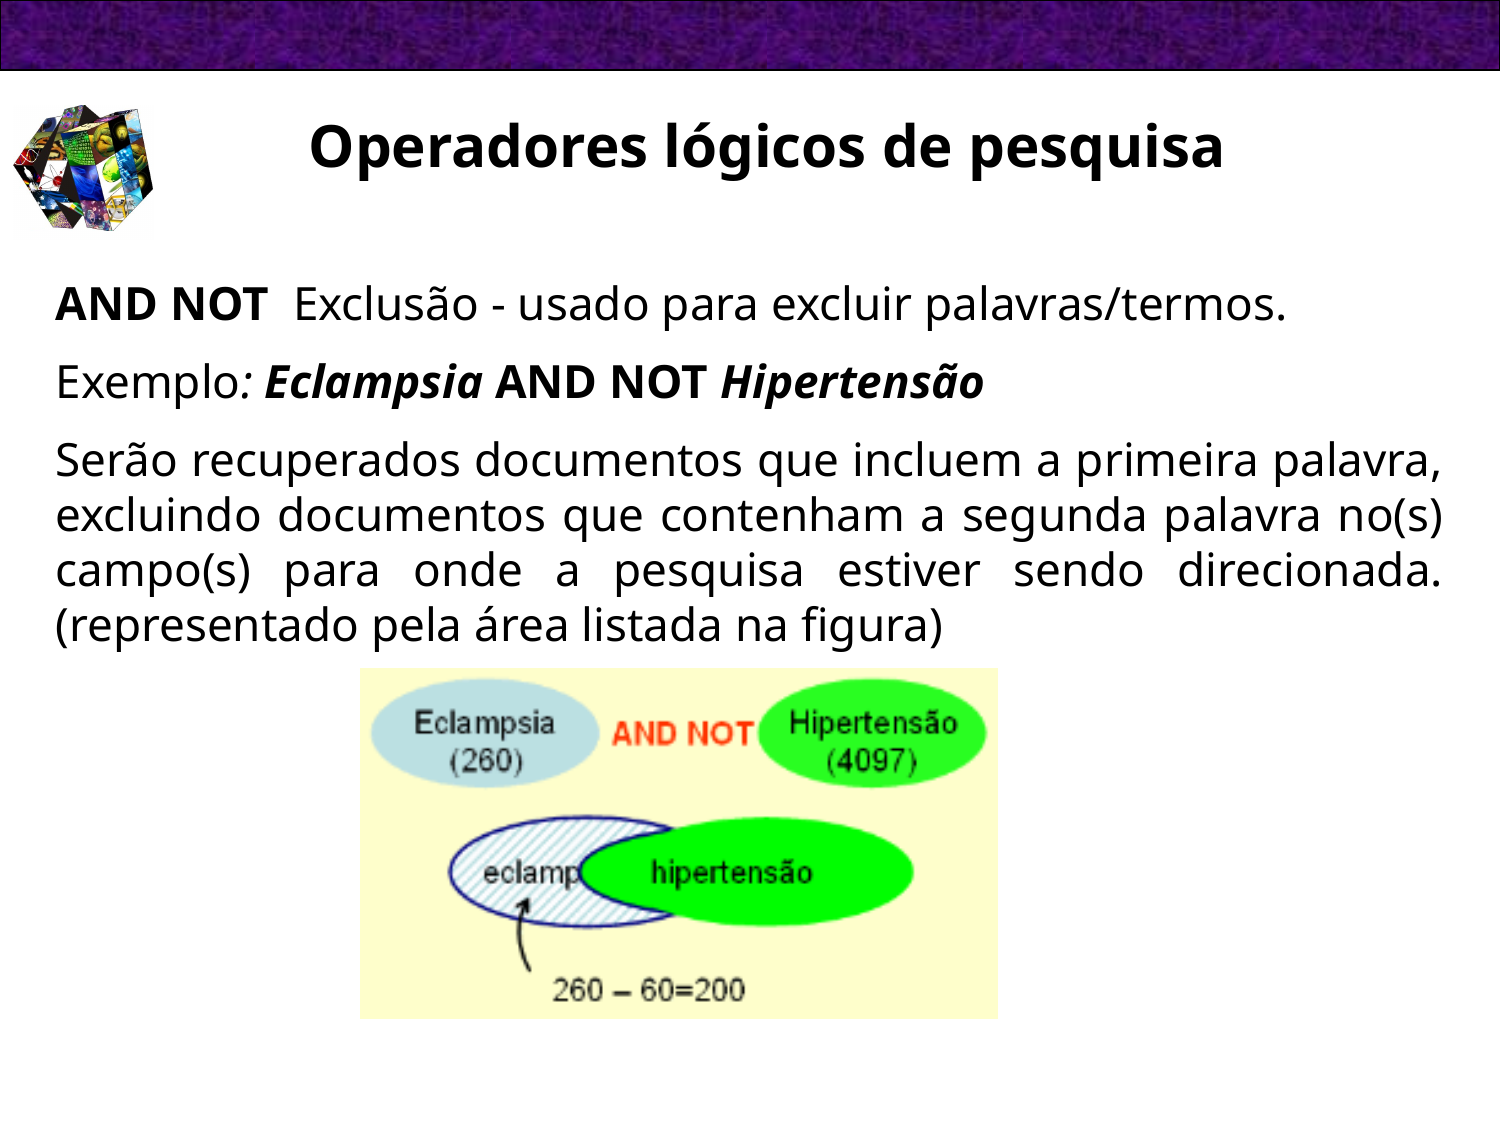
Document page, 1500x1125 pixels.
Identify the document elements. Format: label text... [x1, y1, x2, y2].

text_box AND NOT Exclusão - usado para excluir palavras/termos. Exemplo: Eclampsia AND NOT Hipertensão Serão recuperados documentos que incluem a primeira palavra, excluindo documentos que contenham a segunda palavra no(s) campo(s) para onde a pesquisa estiver sendo direcionada. (representado pela área listada na figura) [41, 267, 1459, 658]
picture [1, 1, 1499, 69]
picture [360, 668, 998, 1019]
text_box Operadores lógicos de pesquisa [100, 101, 1435, 187]
